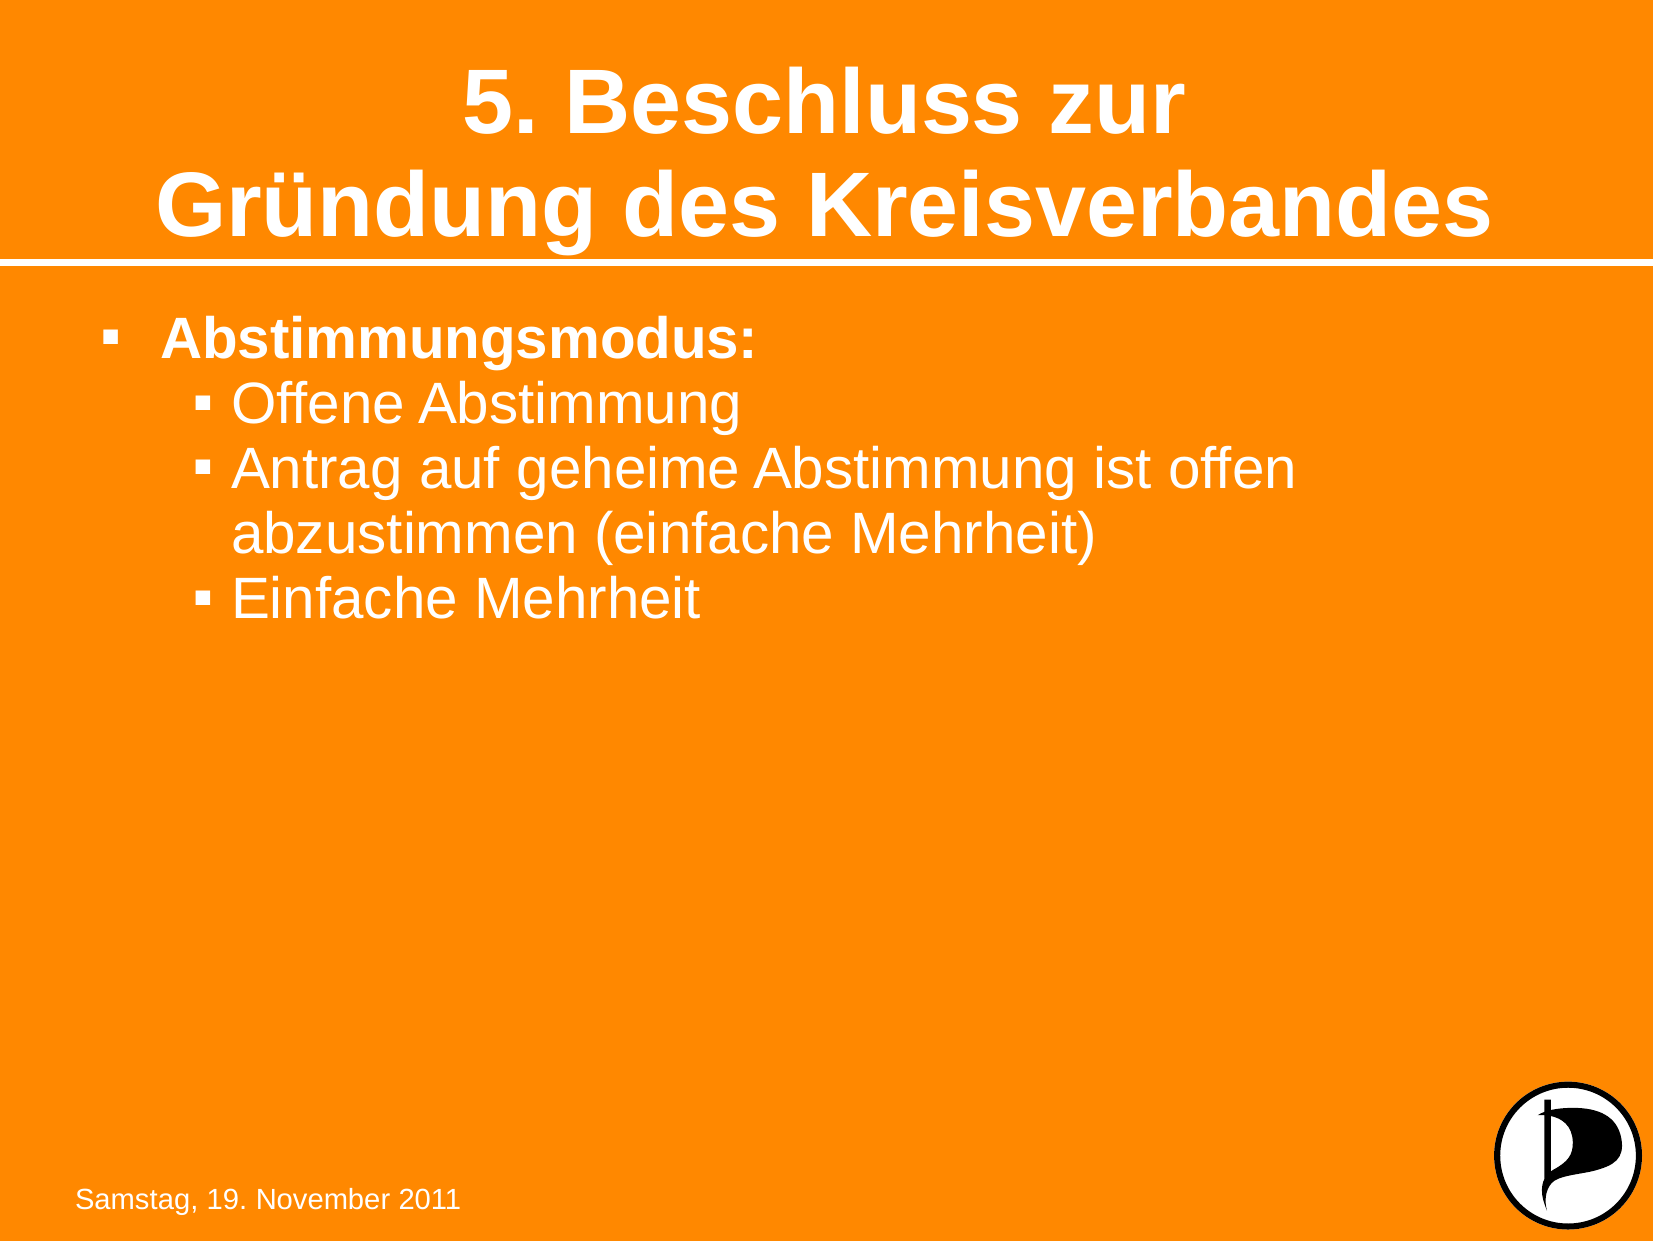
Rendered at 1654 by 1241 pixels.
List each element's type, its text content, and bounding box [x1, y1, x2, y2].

subtitle Abstimmungsmodus: Offene Abstimmung Antrag auf geheime Abstimmung ist offen abzustimmen (einfache Mehrheit) Einfache Mehrheit [75, 306, 1563, 976]
title 5. Beschluss zur Gründung des Kreisverbandes [37, 49, 1613, 257]
